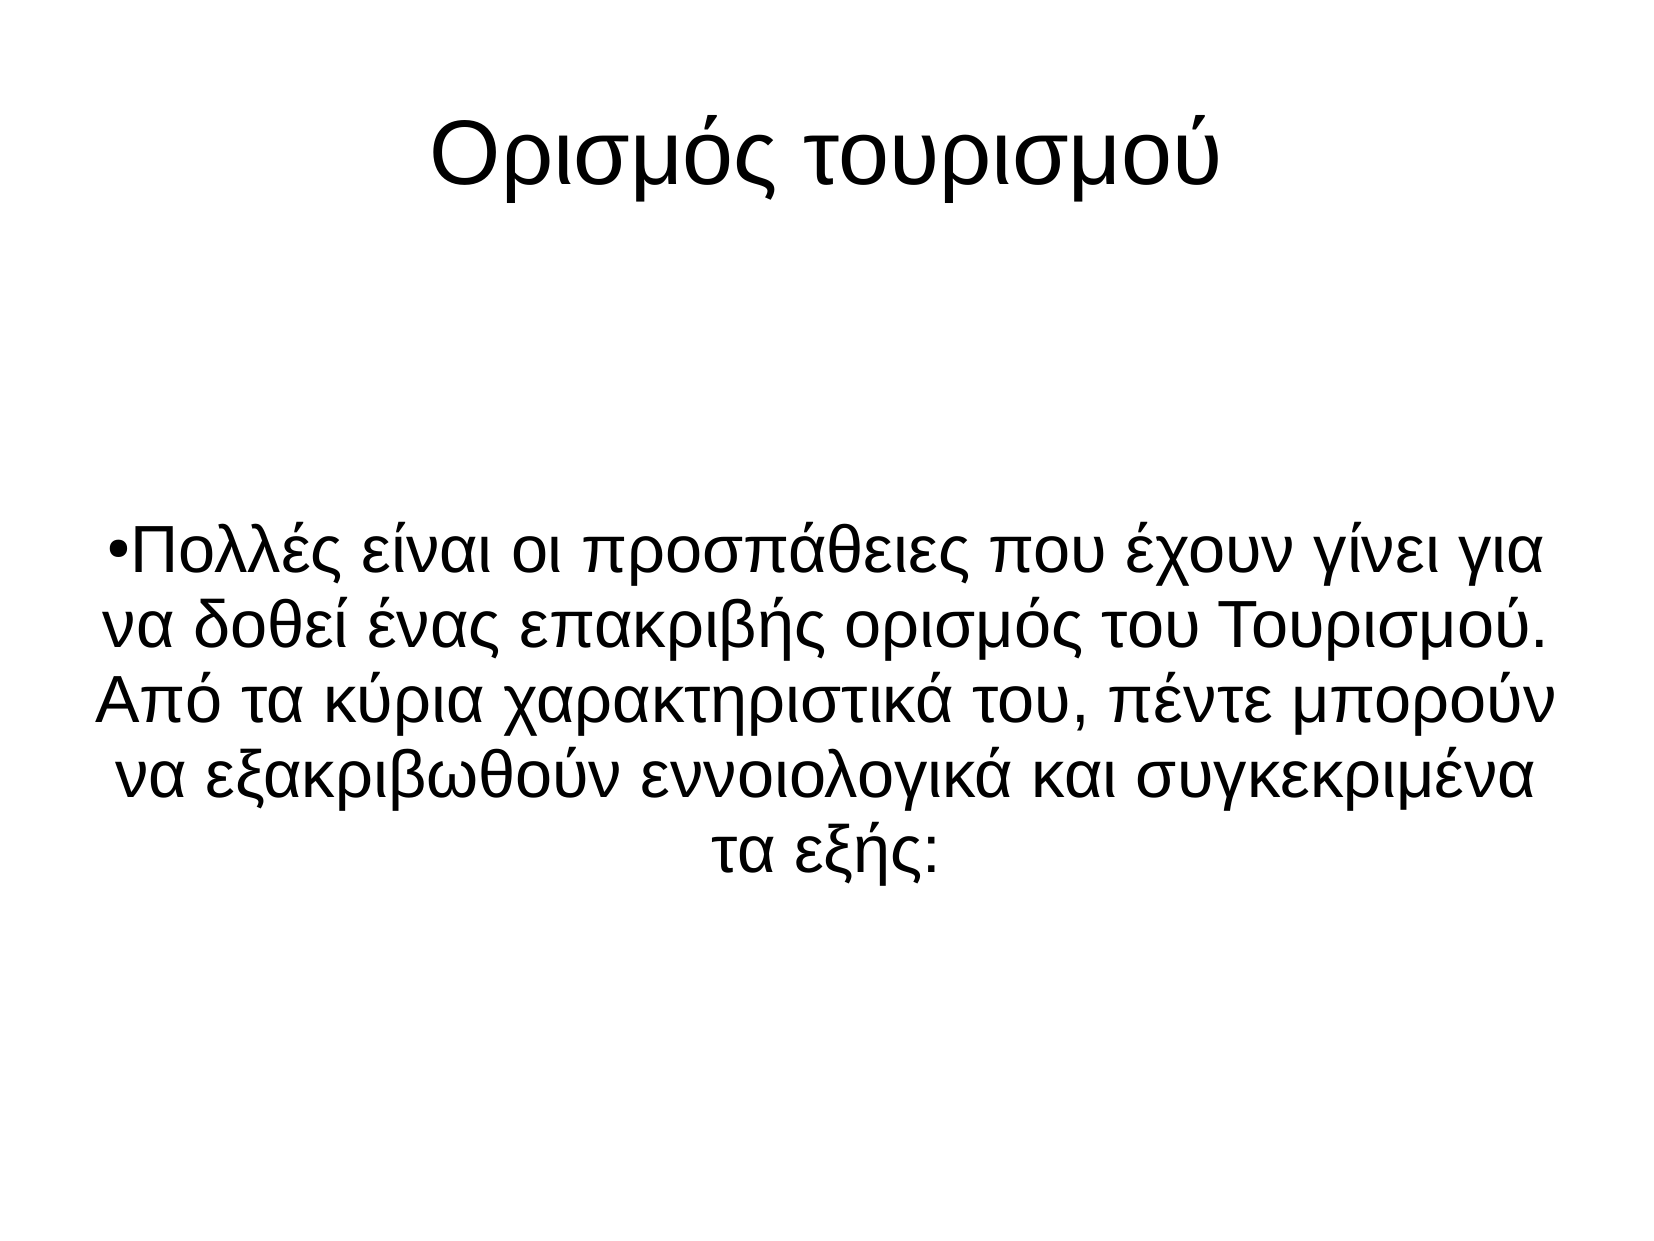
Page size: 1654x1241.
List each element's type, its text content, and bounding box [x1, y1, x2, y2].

subtitle Πολλές είναι οι προσπάθειες που έχουν γίνει για να δoθεί ένας επακριβής ορισμός του Τουρισμού. Από τα κύρια χαρακτηριστικά του, πέντε μπορούν να εξακριβωθούν εννοιολογικά και συγκεκριμένα τα εξής: [82, 290, 1571, 1109]
title Ορισμός τουρισμού [82, 49, 1571, 257]
